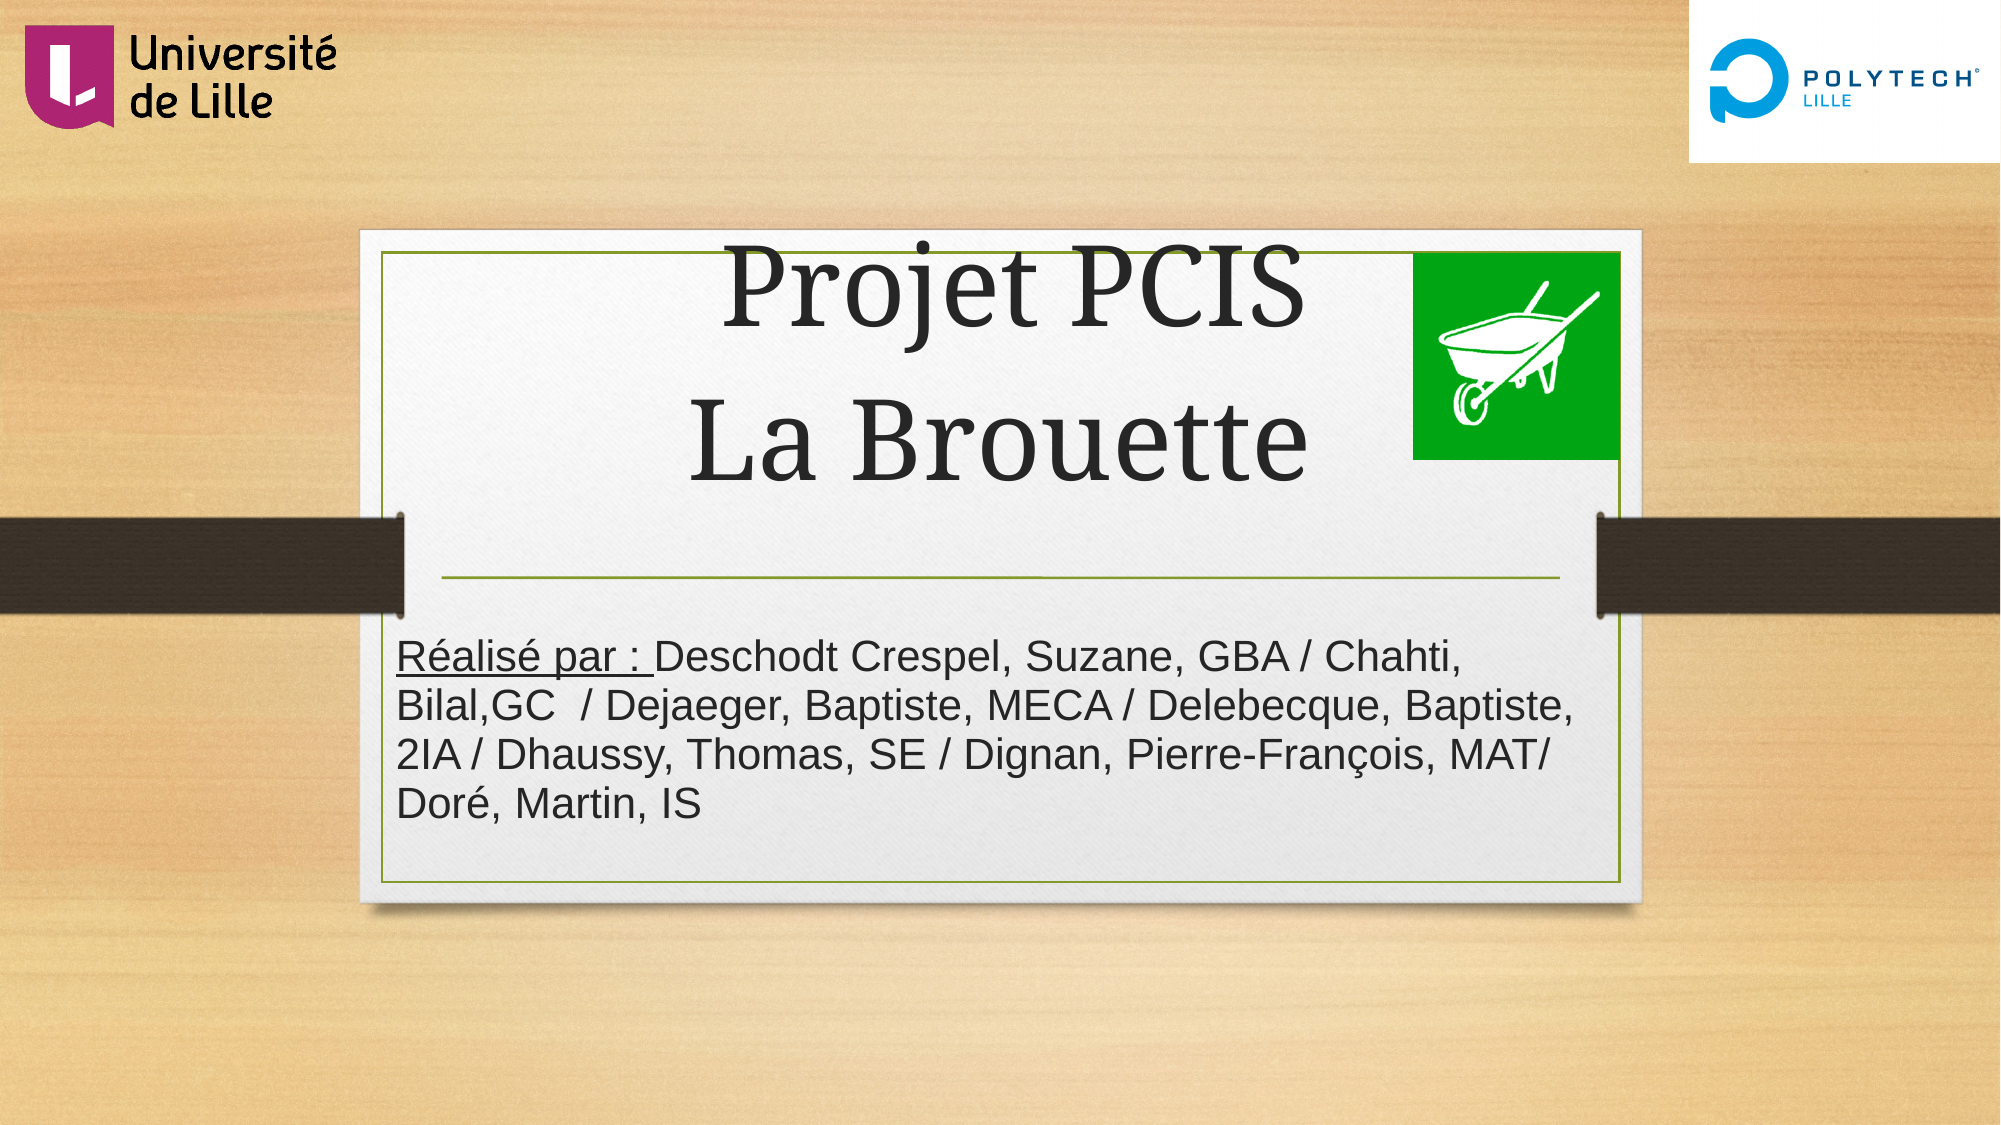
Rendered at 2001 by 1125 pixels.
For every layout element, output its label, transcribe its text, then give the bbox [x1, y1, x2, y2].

text_box Réalisé par : Deschodt Crespel, Suzane, GBA / Chahti, Bilal,GC / Dejaeger, Baptiste, MECA / Delebecque, Baptiste, 2IA / Dhaussy, Thomas, SE / Dignan, Pierre-François, MAT/ Doré, Martin, IS [380, 624, 1620, 897]
text_box Projet PCIS La Brouette [264, 128, 1765, 521]
picture [0, 0, 2001, 1125]
